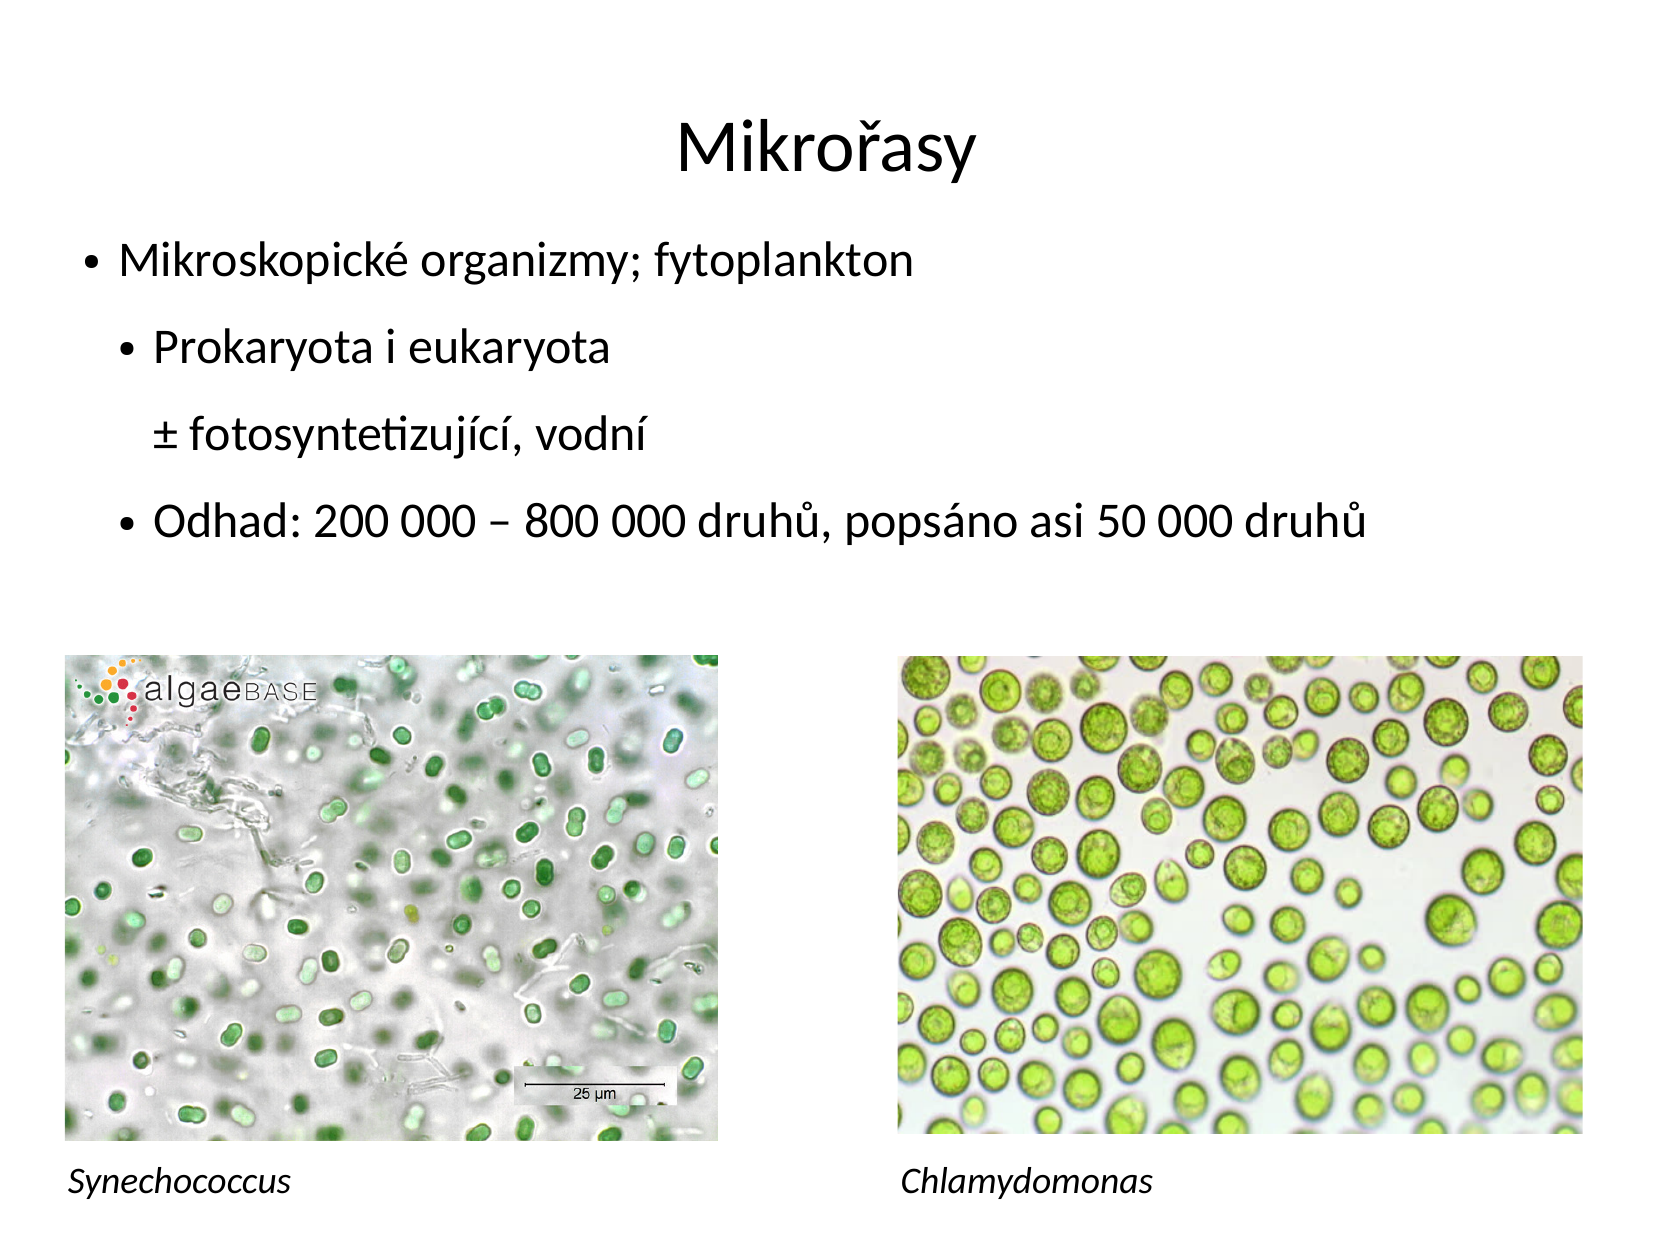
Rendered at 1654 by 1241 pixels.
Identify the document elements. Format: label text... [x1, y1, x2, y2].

text_box Chlamydomonas [885, 1157, 1169, 1211]
subtitle Mikroskopické organizmy; fytoplankton Prokaryota i eukaryota ± fotosyntetizující, vodní Odhad: 200 000 – 800 000 druhů, popsáno asi 50 000 druhů [82, 231, 1571, 951]
picture [64, 655, 727, 1141]
title Mikrořasy [82, 49, 1571, 231]
text_box Synechococcus [53, 1157, 307, 1211]
picture [897, 656, 1583, 1134]
